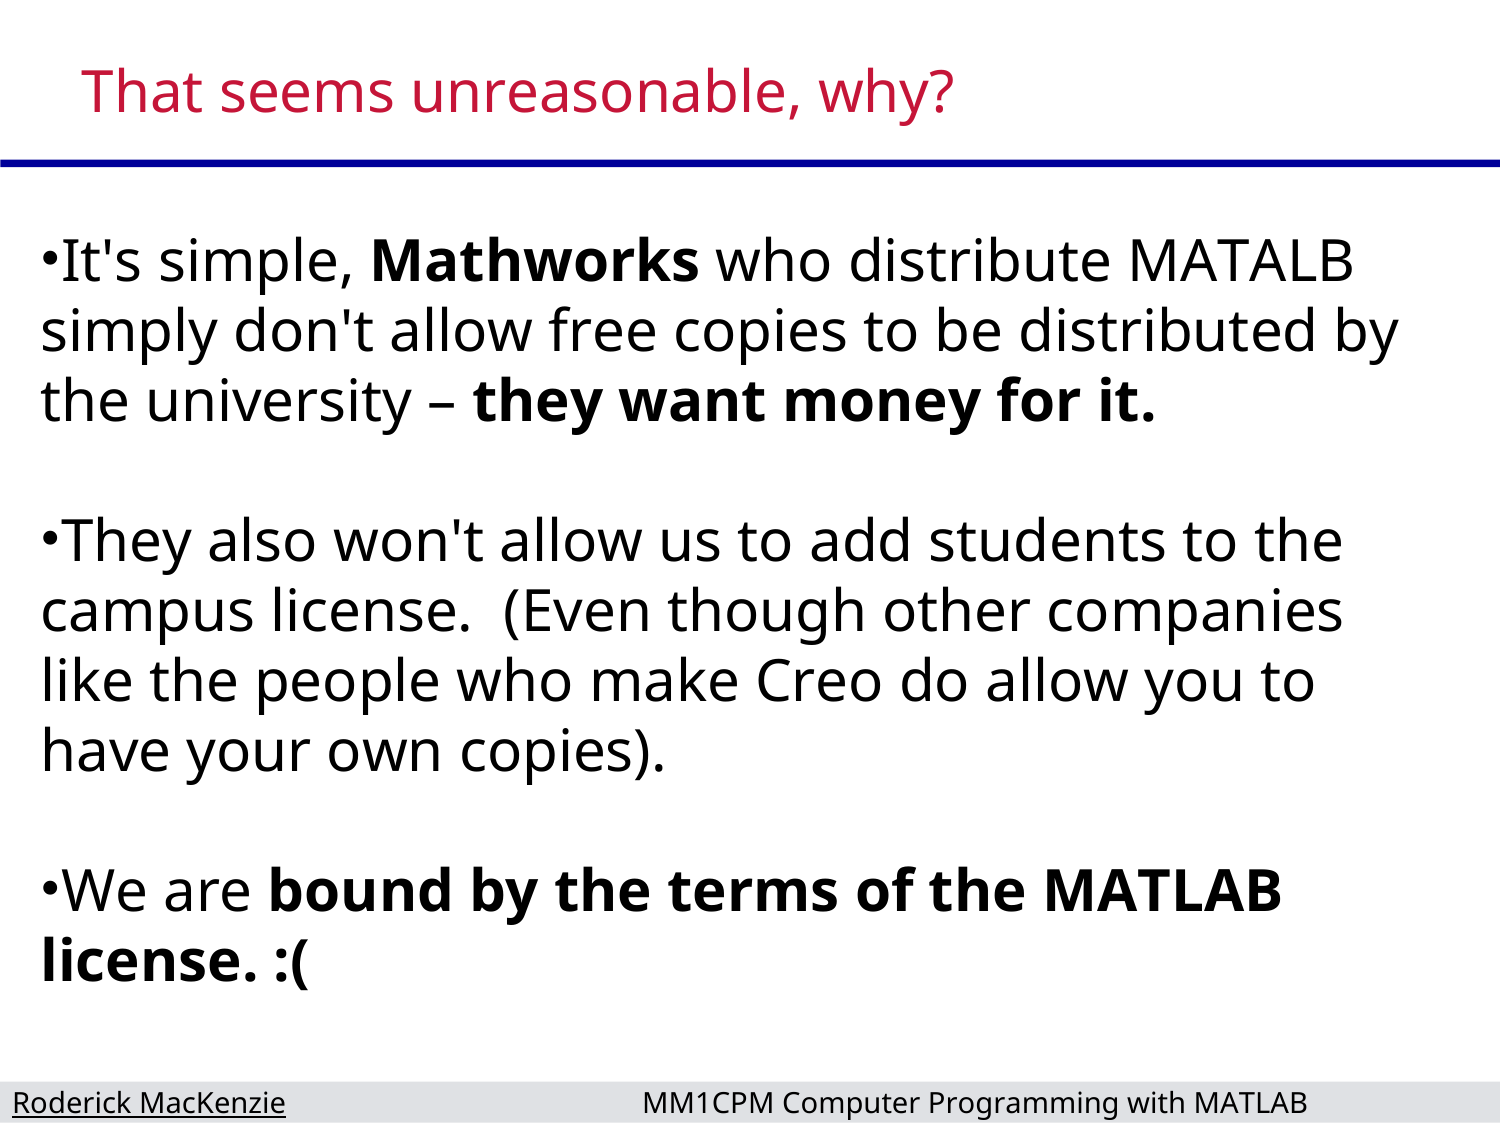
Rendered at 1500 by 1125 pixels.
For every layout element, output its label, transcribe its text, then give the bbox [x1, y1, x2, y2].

text_box It's simple, Mathworks who distribute MATALB simply don't allow free copies to be distributed by the university – they want money for it. They also won't allow us to add students to the campus license. (Even though other companies like the people who make Creo do allow you to have your own copies). We are bound by the terms of the MATLAB license. :( [25, 215, 1426, 1071]
title That seems unreasonable, why? [67, 14, 1428, 166]
